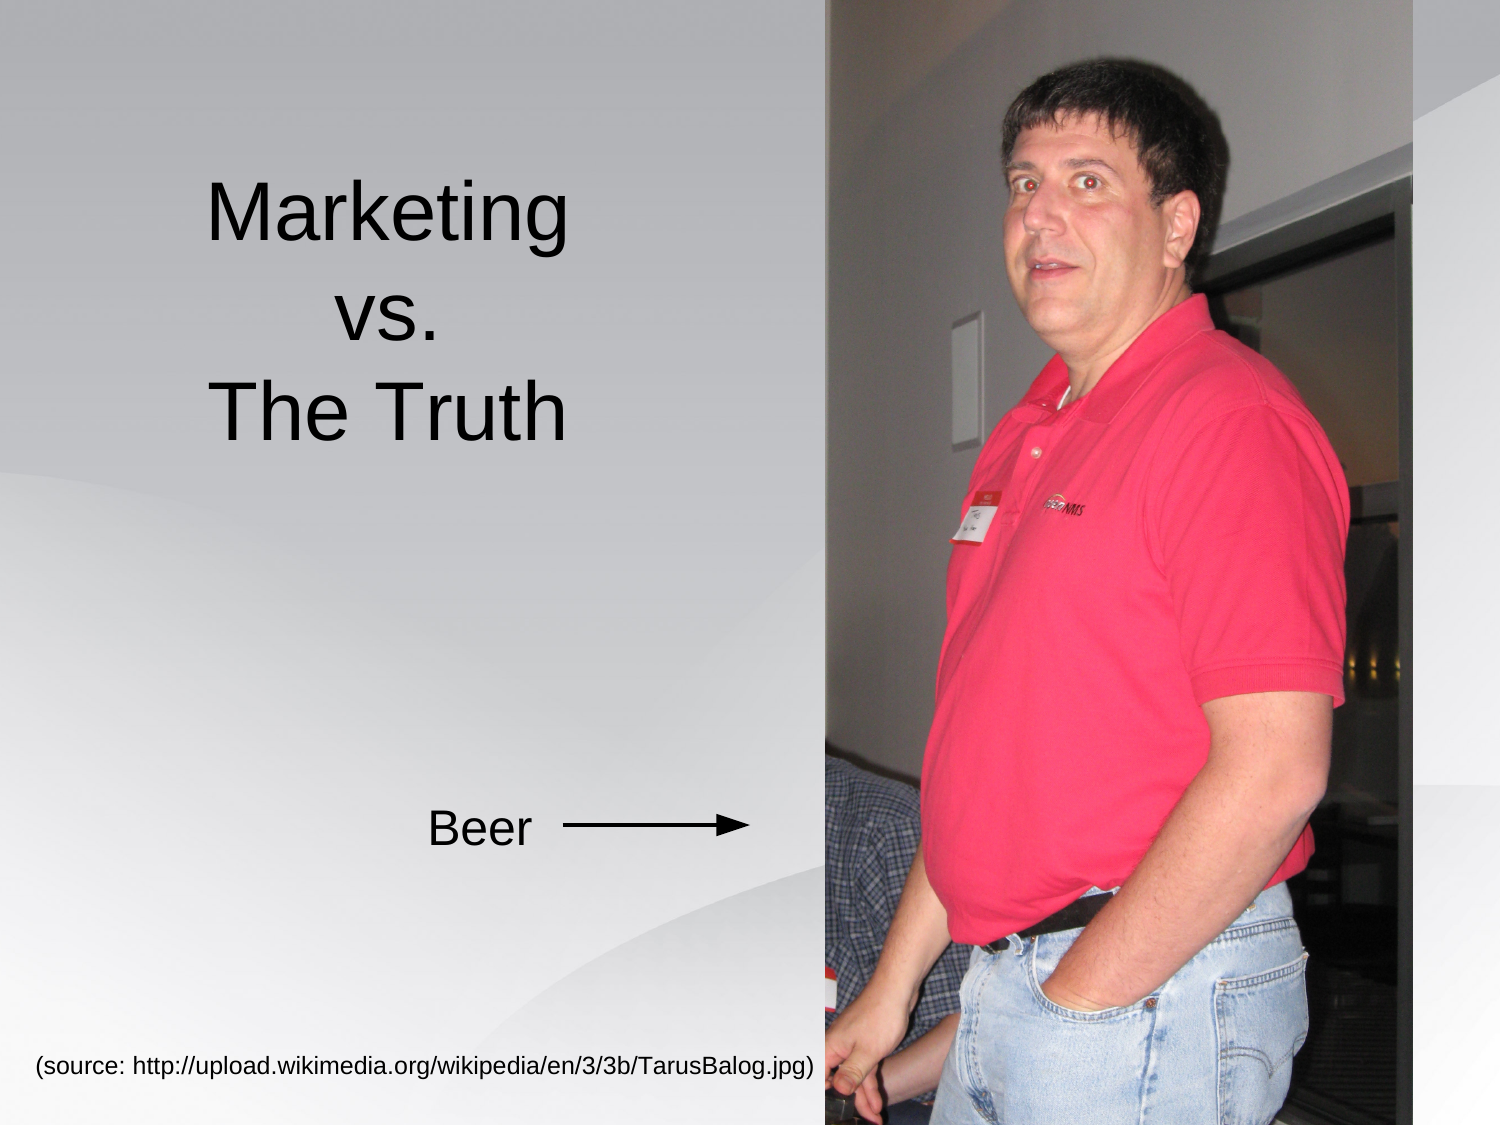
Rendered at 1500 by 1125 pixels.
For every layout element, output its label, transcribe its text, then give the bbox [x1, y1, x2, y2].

text_box Marketing vs. The Truth [176, 149, 601, 465]
text_box (source: http://upload.wikimedia.org/wikipedia/en/3/3b/TarusBalog.jpg) [20, 1042, 826, 1088]
picture [0, 0, 1500, 1125]
text_box Beer [412, 787, 563, 863]
